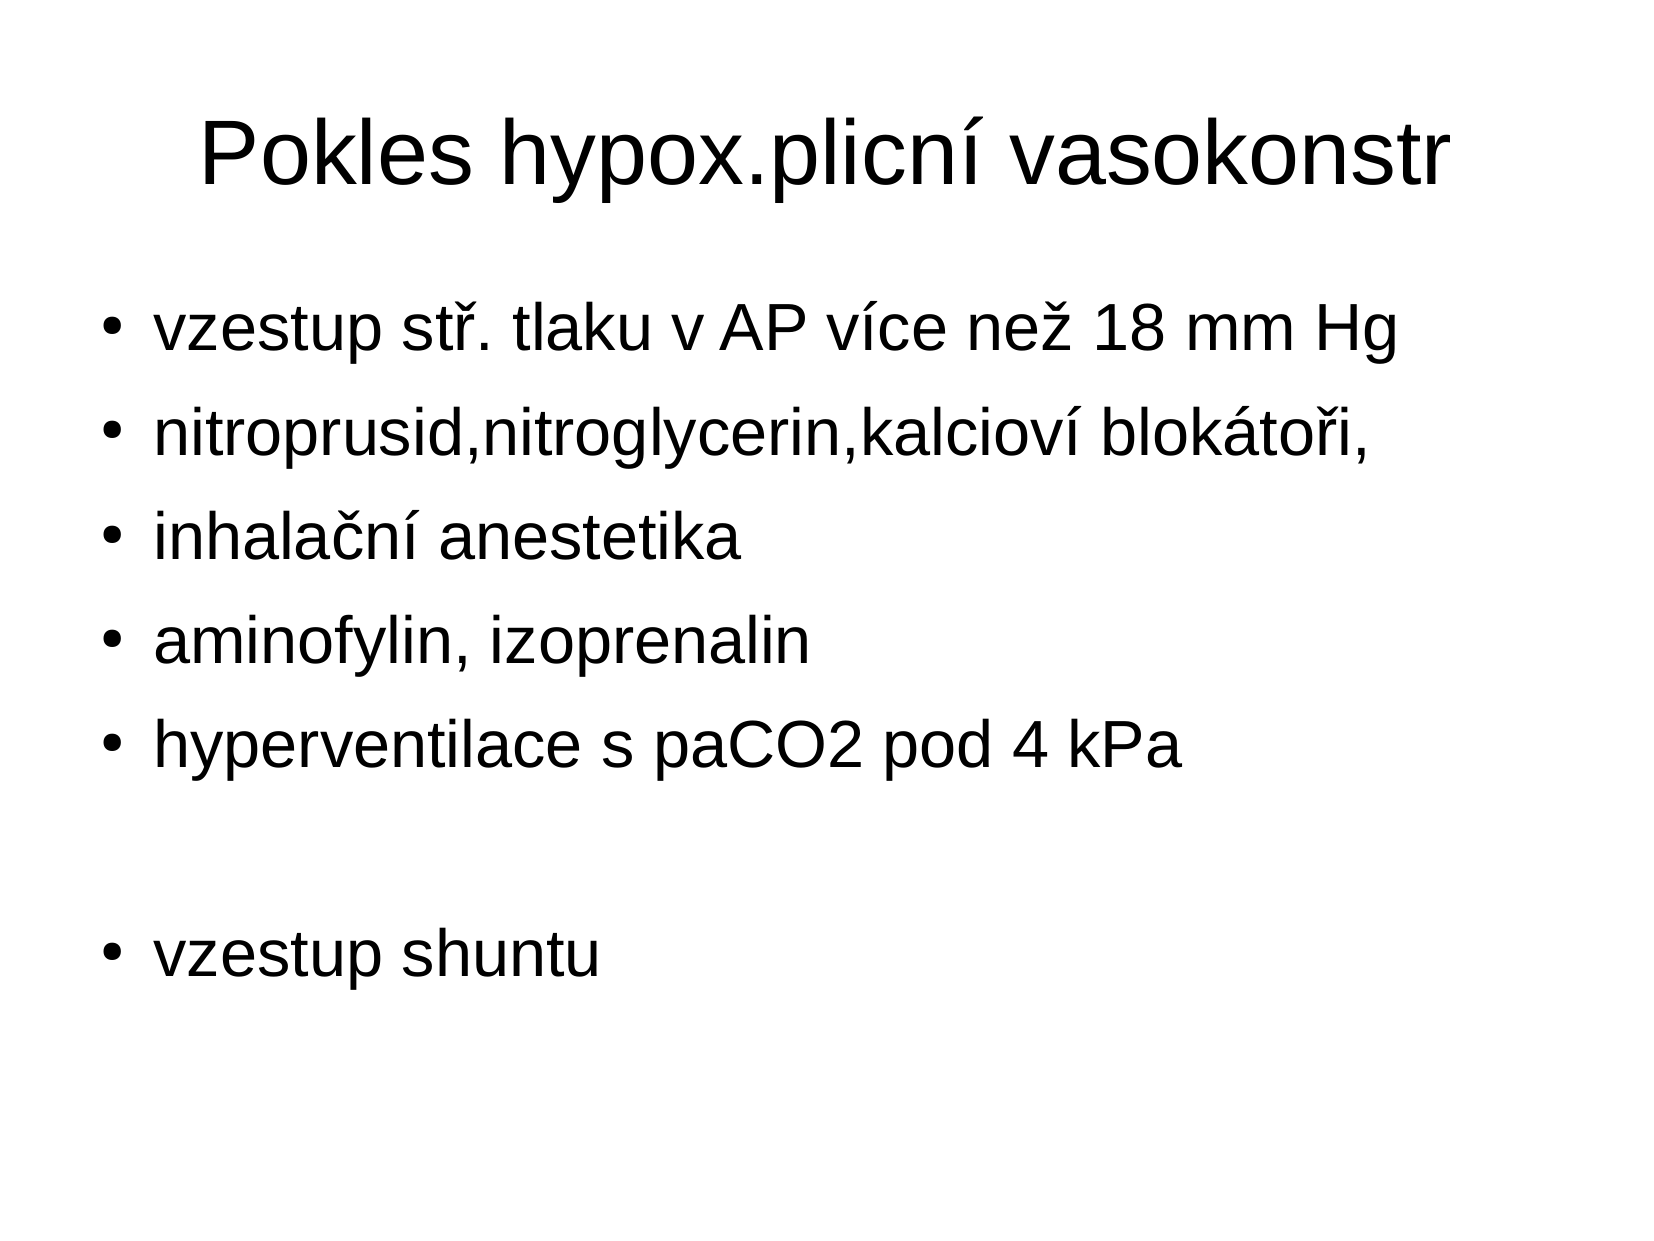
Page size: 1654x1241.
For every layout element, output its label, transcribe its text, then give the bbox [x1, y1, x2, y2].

list vzestup stř. tlaku v AP více než 18 mm Hg nitroprusid,nitroglycerin,kalcioví blokátoři, inhalační anestetika aminofylin, izoprenalin hyperventilace s paCO2 pod 4 kPa vzestup shuntu [82, 290, 1571, 1094]
title Pokles hypox.plicní vasokonstr [82, 49, 1571, 257]
